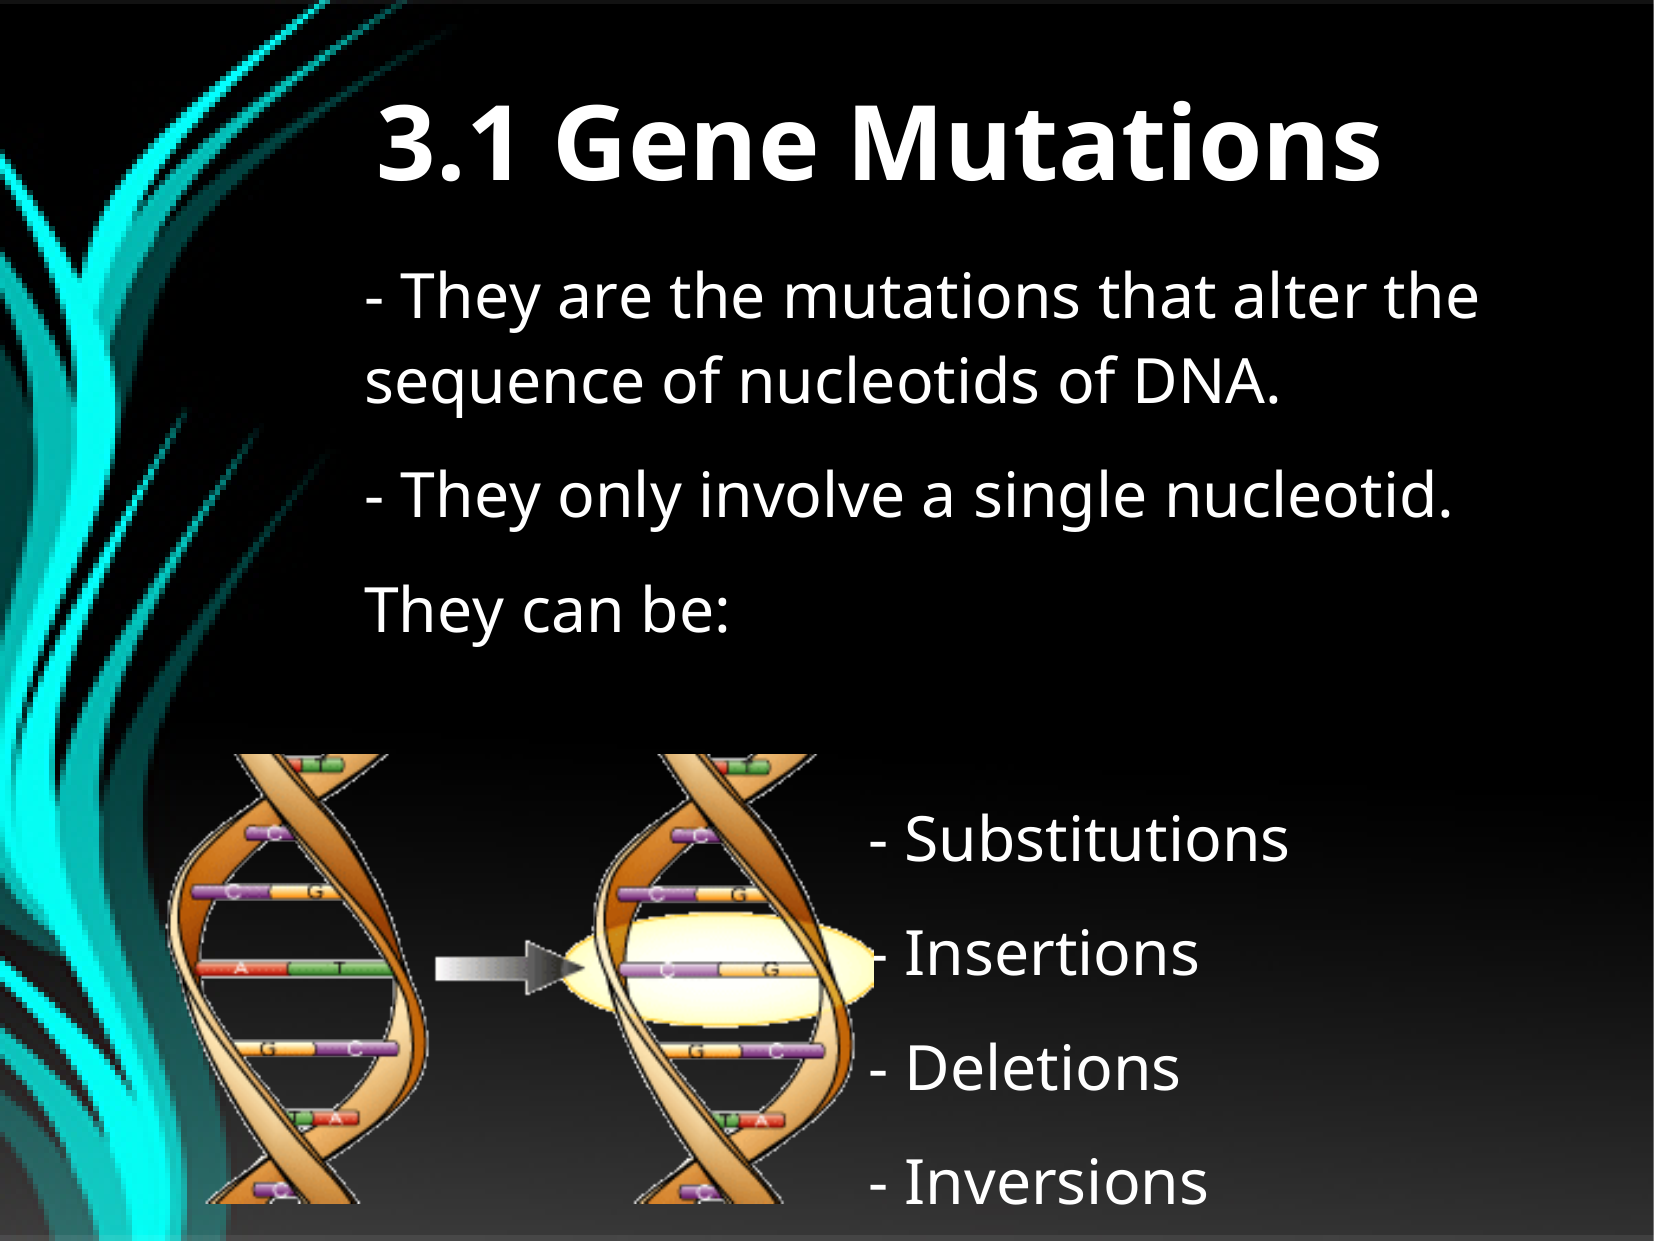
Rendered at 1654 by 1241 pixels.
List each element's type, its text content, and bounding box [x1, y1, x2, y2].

picture [0, 0, 1654, 1241]
title 3.1 Gene Mutations [186, 27, 1575, 252]
list - They are the mutations that alter the sequence of nucleotids of DNA. - They only involve a single nucleotid. They can be: - Substitutions - Insertions - Deletions - Inversions [364, 251, 1654, 1216]
